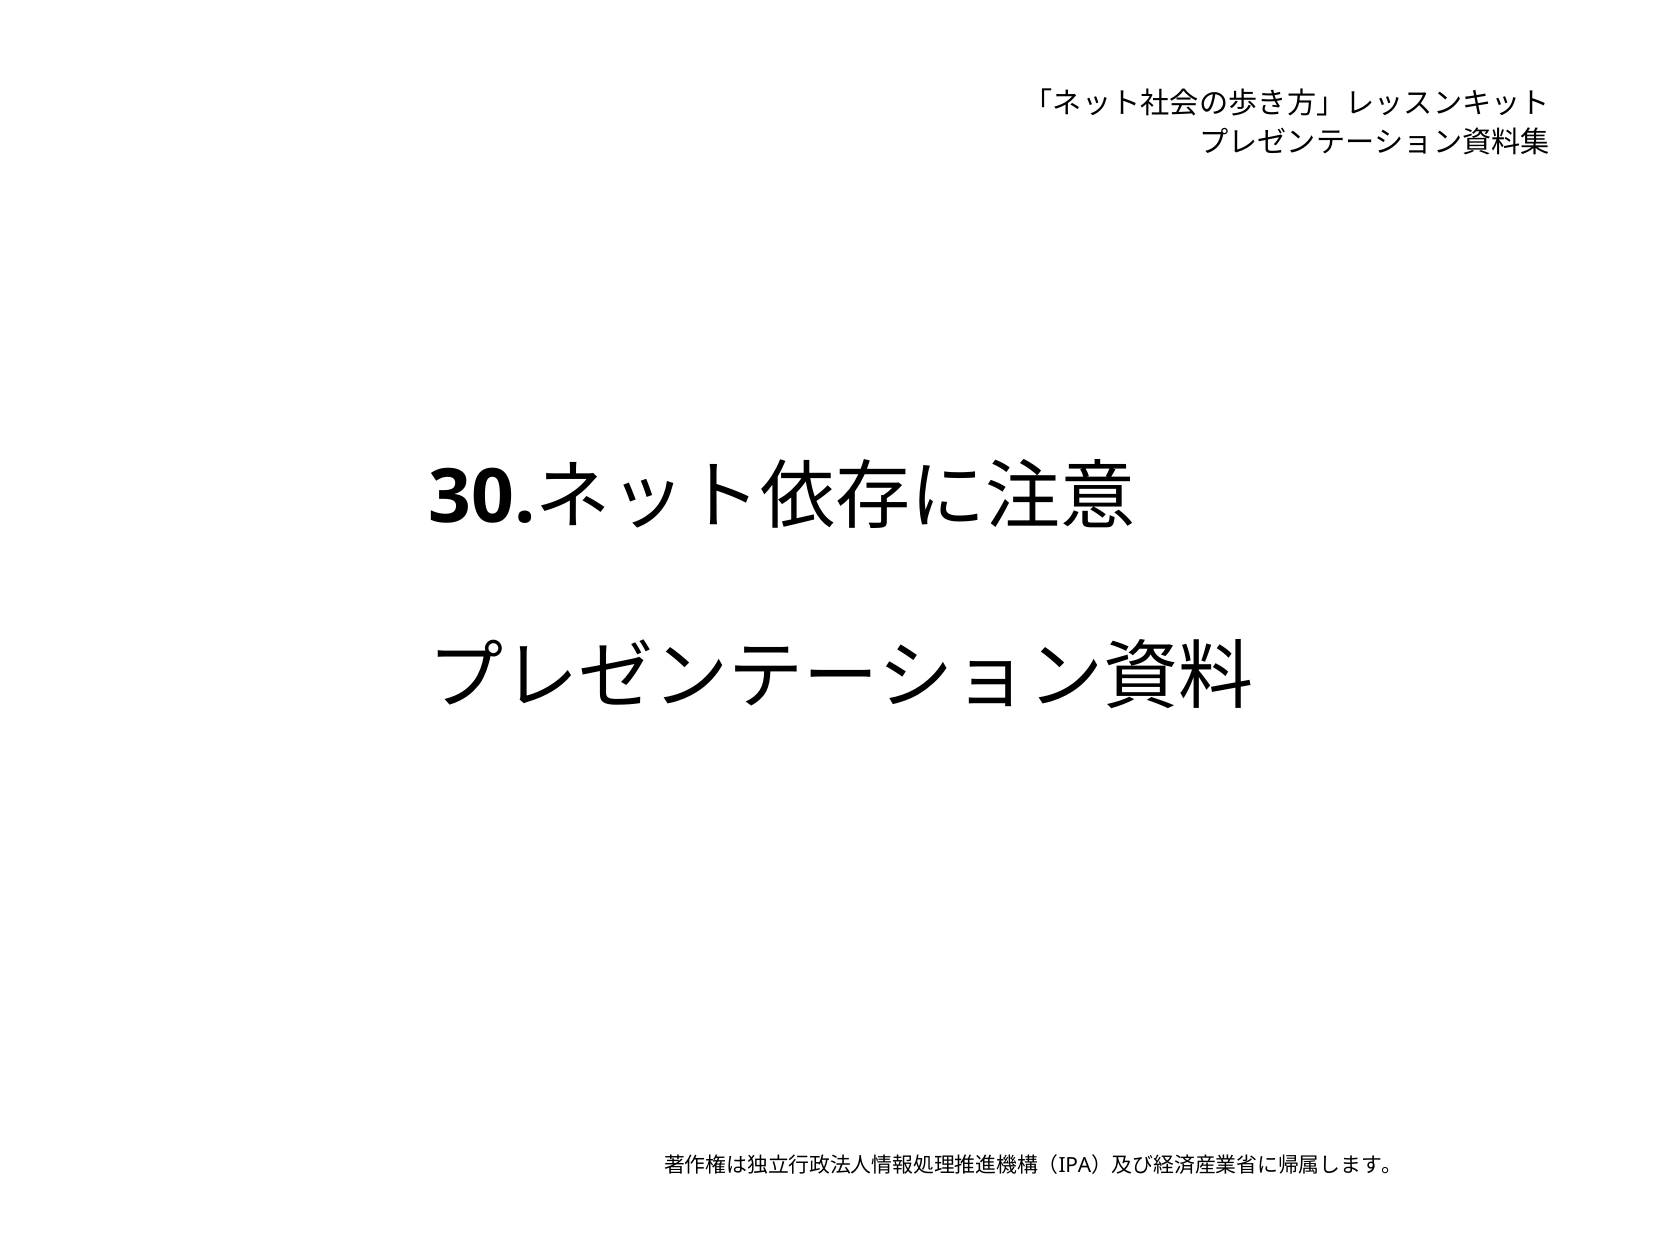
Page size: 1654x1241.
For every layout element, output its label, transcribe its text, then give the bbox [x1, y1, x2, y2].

text_box 「ネット社会の歩き方」レッスンキット プレゼンテーション資料集 [1003, 74, 1566, 169]
text_box 30.ネット依存に注意 プレゼンテーション資料 [413, 442, 1300, 729]
text_box 著作権は独立行政法人情報処理推進機構（IPA）及び経済産業省に帰属します。 [649, 1145, 1536, 1186]
